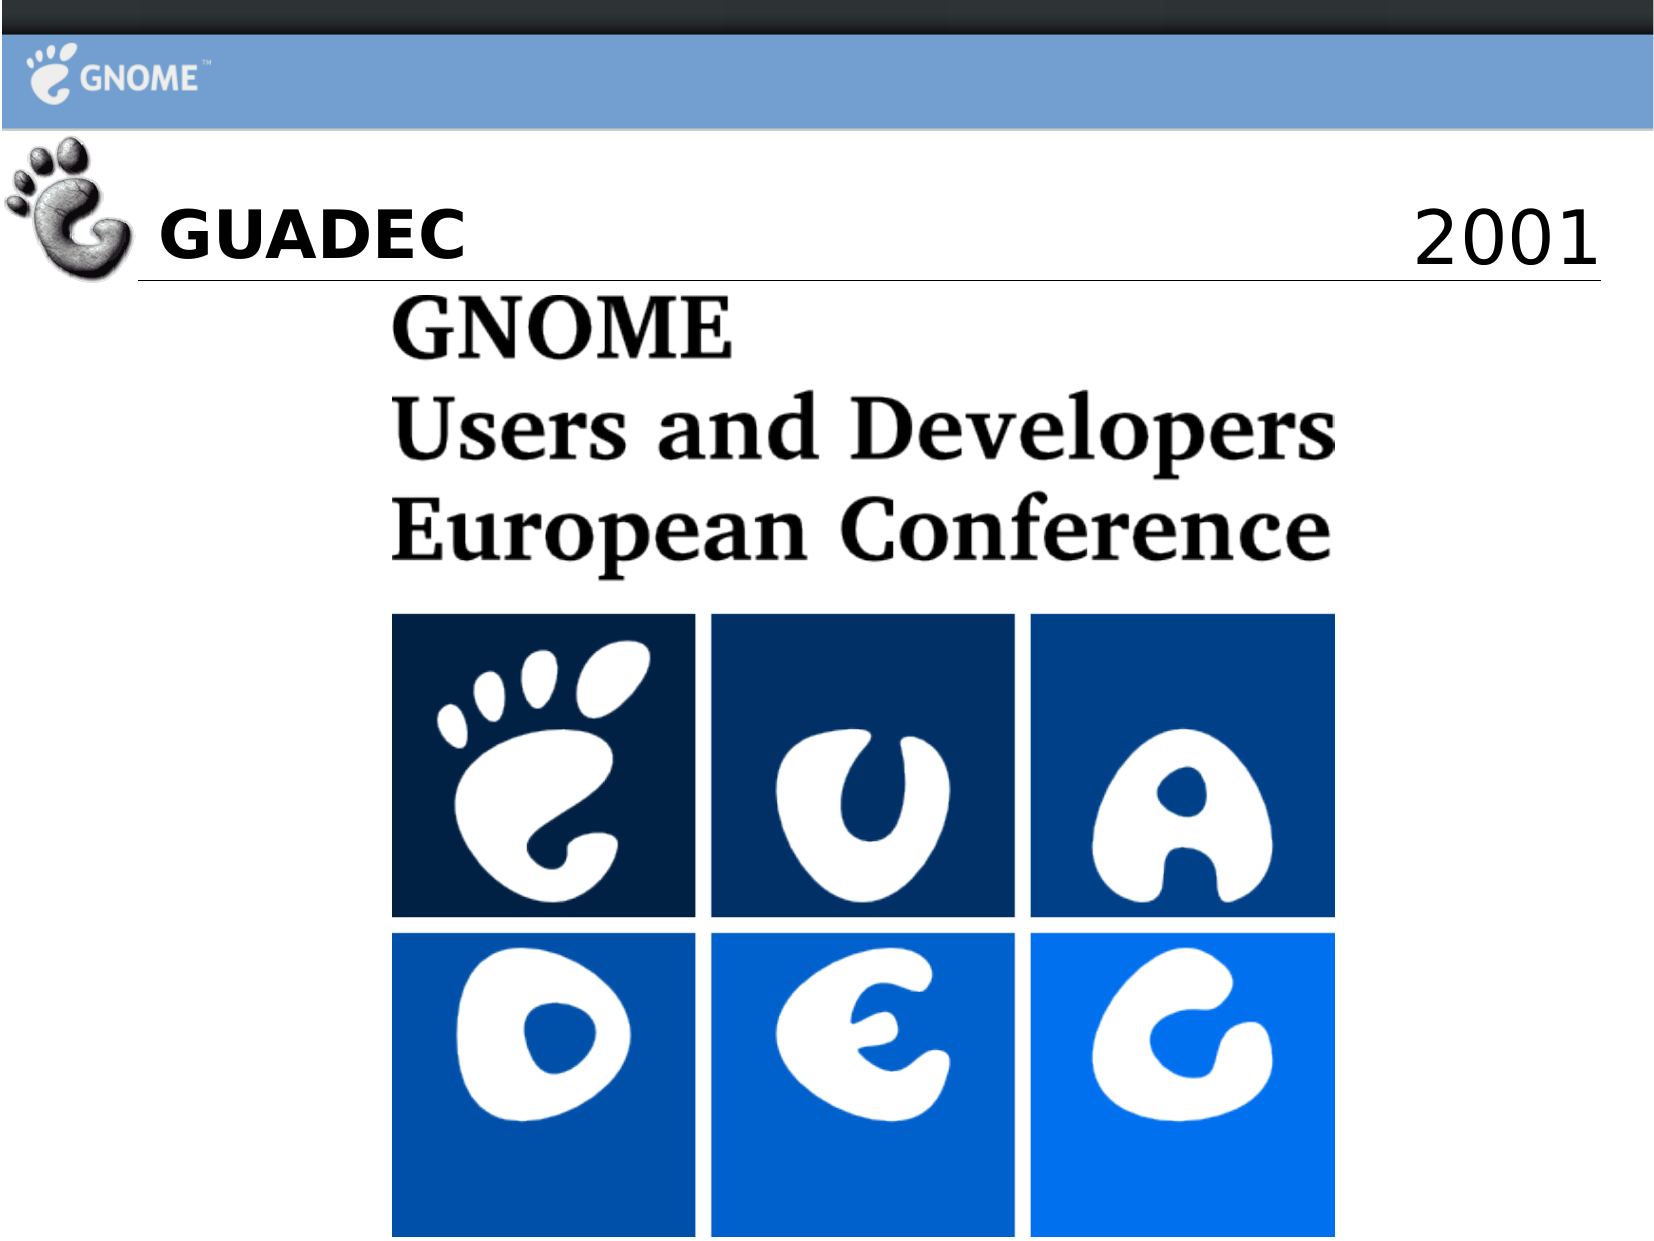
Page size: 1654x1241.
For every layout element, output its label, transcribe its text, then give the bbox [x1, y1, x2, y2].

text_box GUADEC [144, 189, 1307, 283]
picture [392, 295, 1335, 1238]
picture [0, 135, 136, 301]
picture [2, 0, 1654, 131]
text_box 2001 [1397, 187, 1654, 290]
